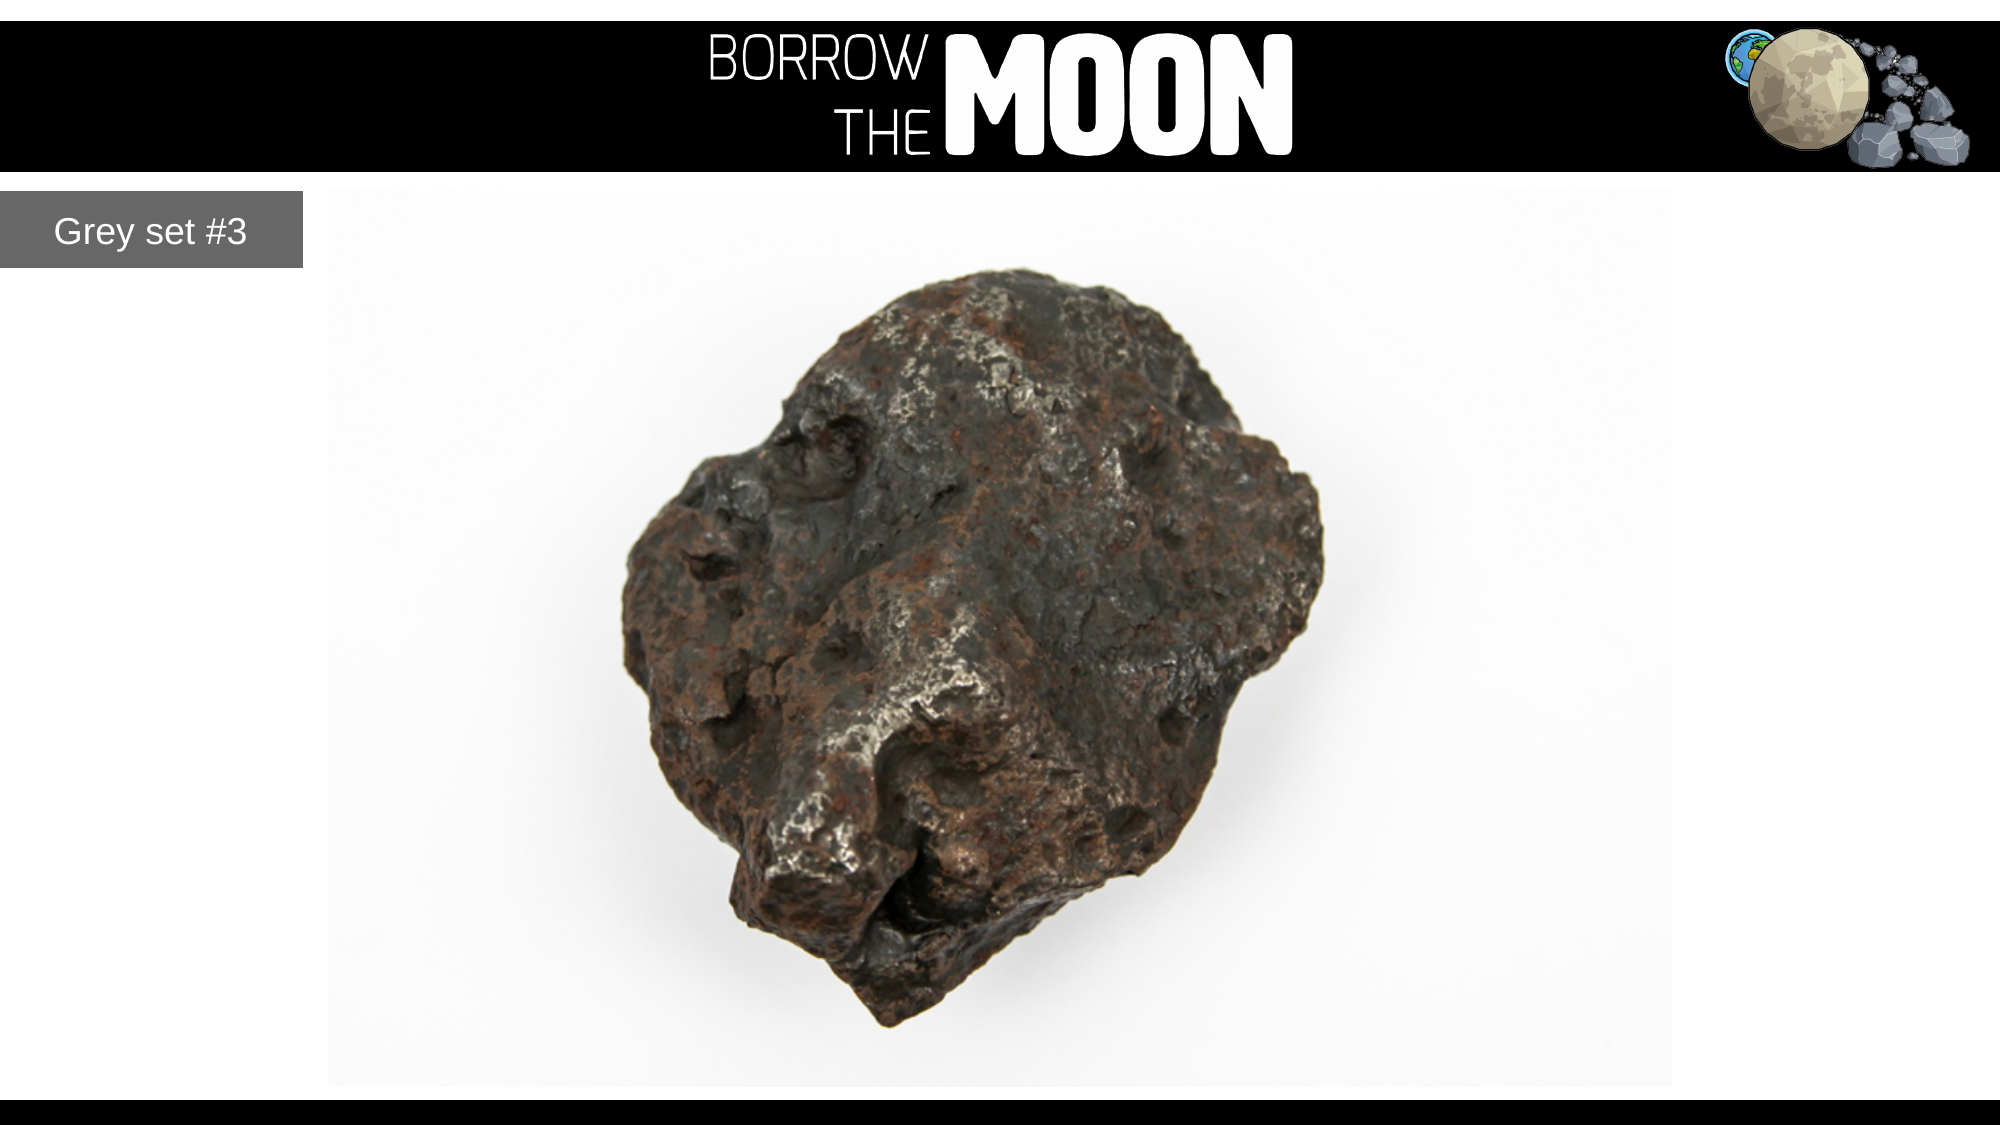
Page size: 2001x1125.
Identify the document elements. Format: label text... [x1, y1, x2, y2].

text_box Grey set #3 [0, 191, 303, 268]
picture [328, 190, 1672, 1087]
